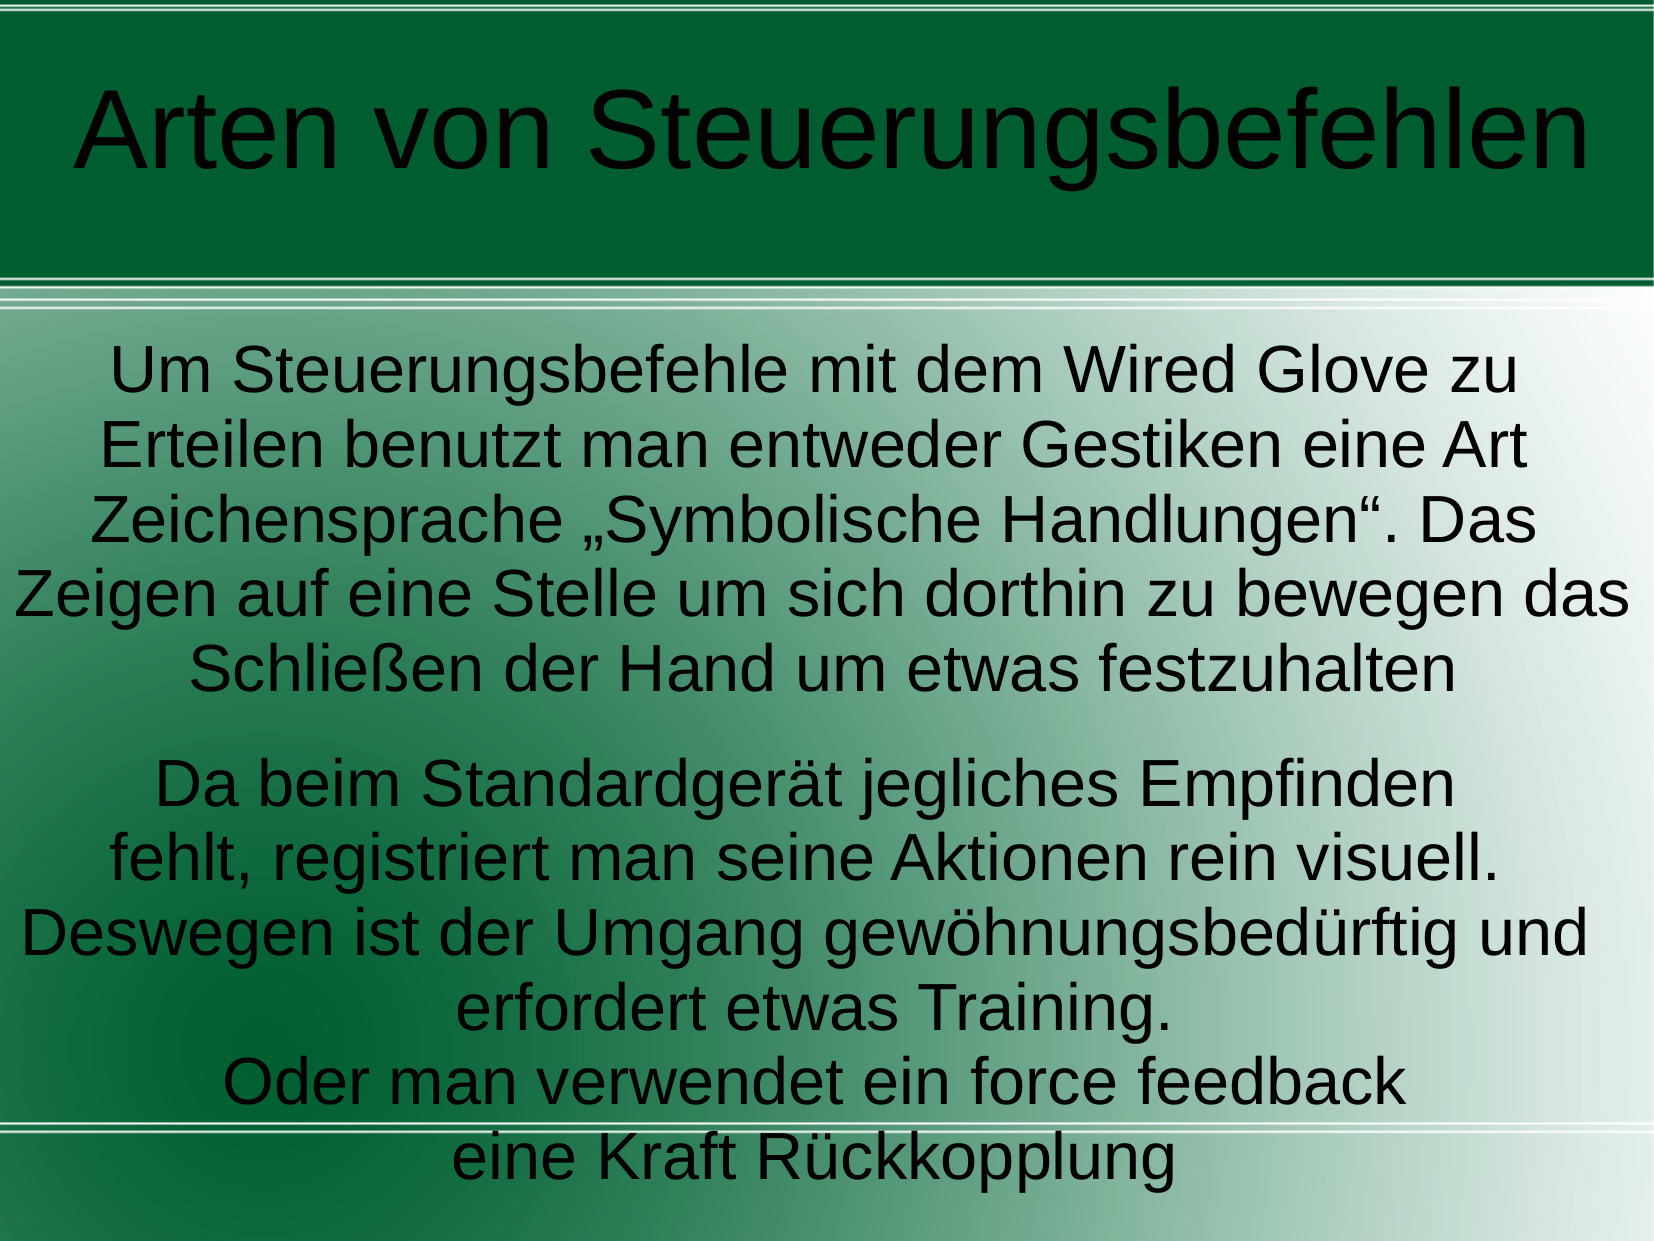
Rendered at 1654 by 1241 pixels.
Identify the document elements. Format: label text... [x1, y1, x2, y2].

text_box Da beim Standardgerät jegliches Empfinden fehlt, registriert man seine Aktionen rein visuell. Deswegen ist der Umgang gewöhnungsbedürftig und erfordert etwas Training. Oder man verwendet ein force feedback eine Kraft Rückkopplung [5, 738, 1625, 1202]
text_box Um Steuerungsbefehle mit dem Wired Glove zu Erteilen benutzt man entweder Gestiken eine Art Zeichensprache „Symbolische Handlungen“. Das Zeigen auf eine Stelle um sich dorthin zu bewegen das Schließen der Hand um etwas festzuhalten [0, 324, 1648, 714]
text_box Arten von Steuerungsbefehlen [59, 59, 1608, 207]
picture [0, 0, 1654, 1241]
